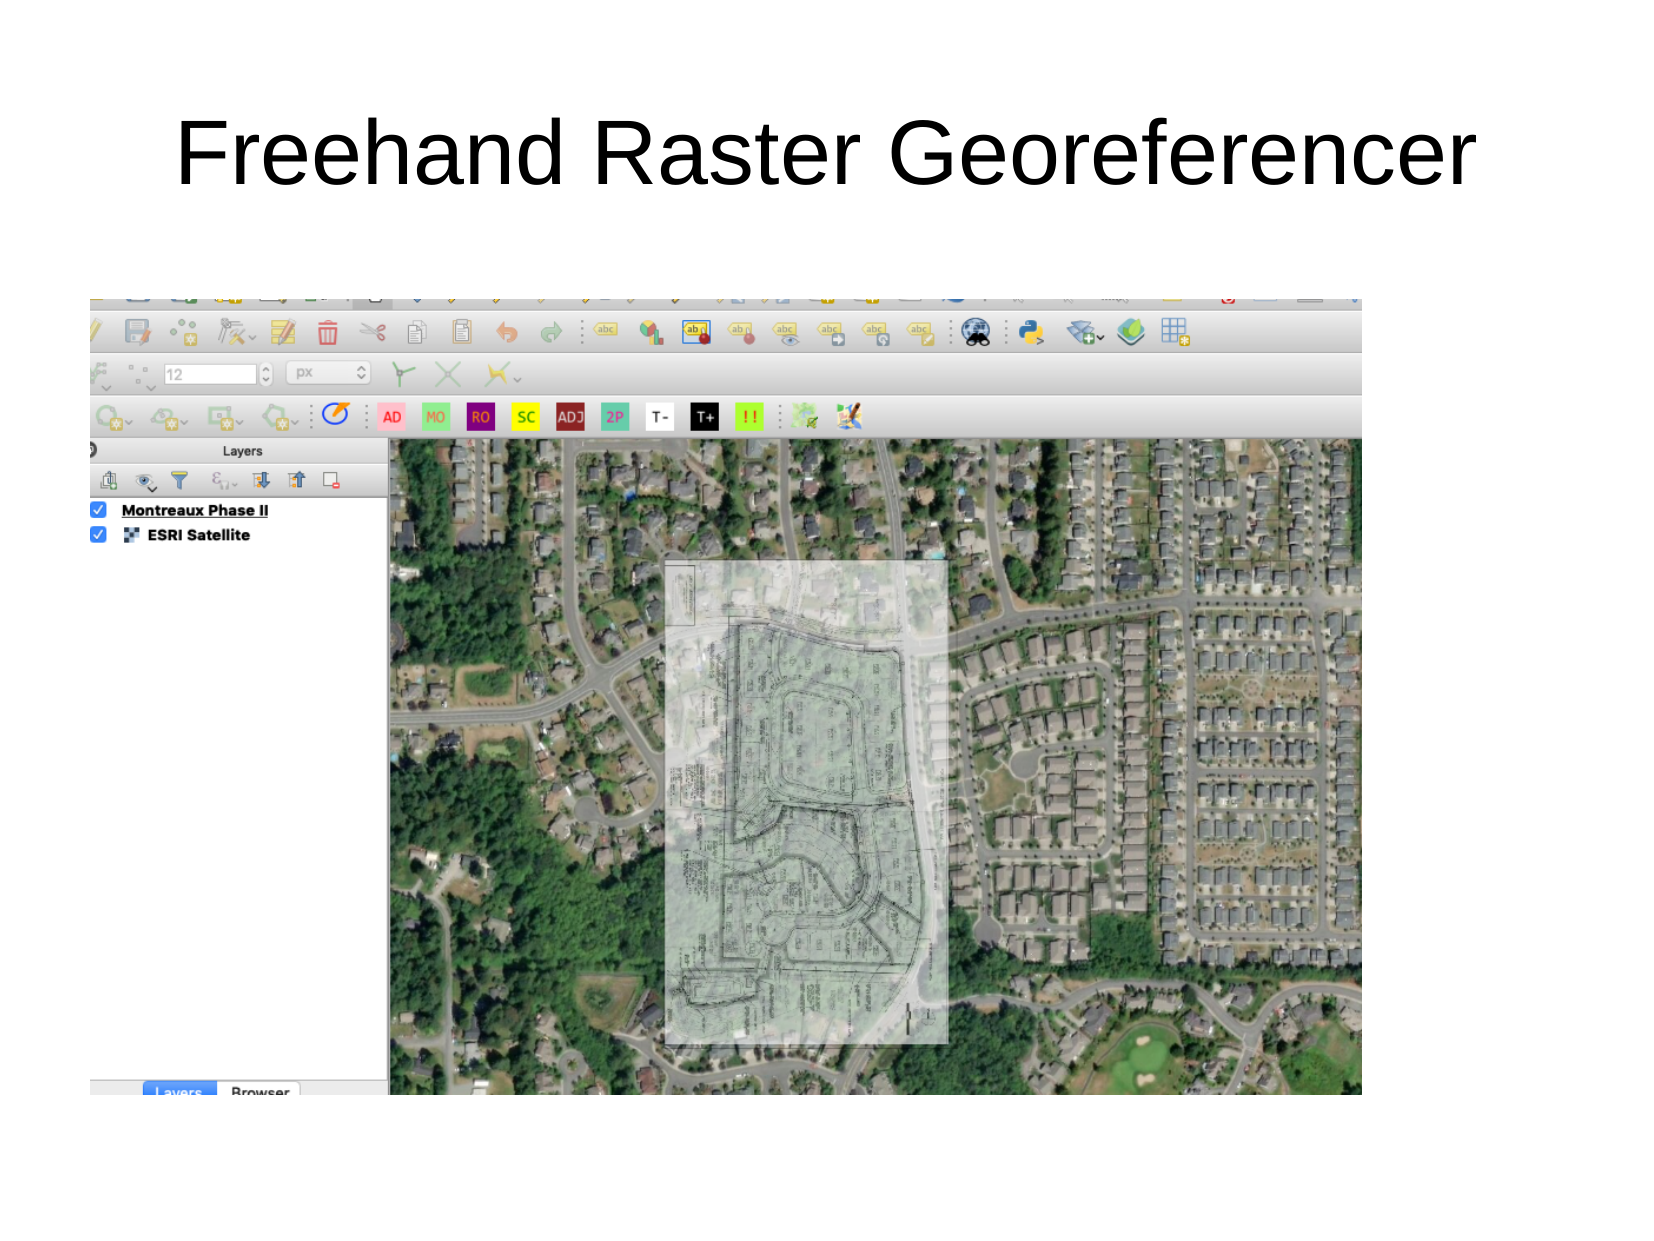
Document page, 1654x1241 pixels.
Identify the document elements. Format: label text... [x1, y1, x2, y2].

title Freehand Raster Georeferencer [82, 49, 1571, 257]
picture [90, 299, 1362, 1096]
